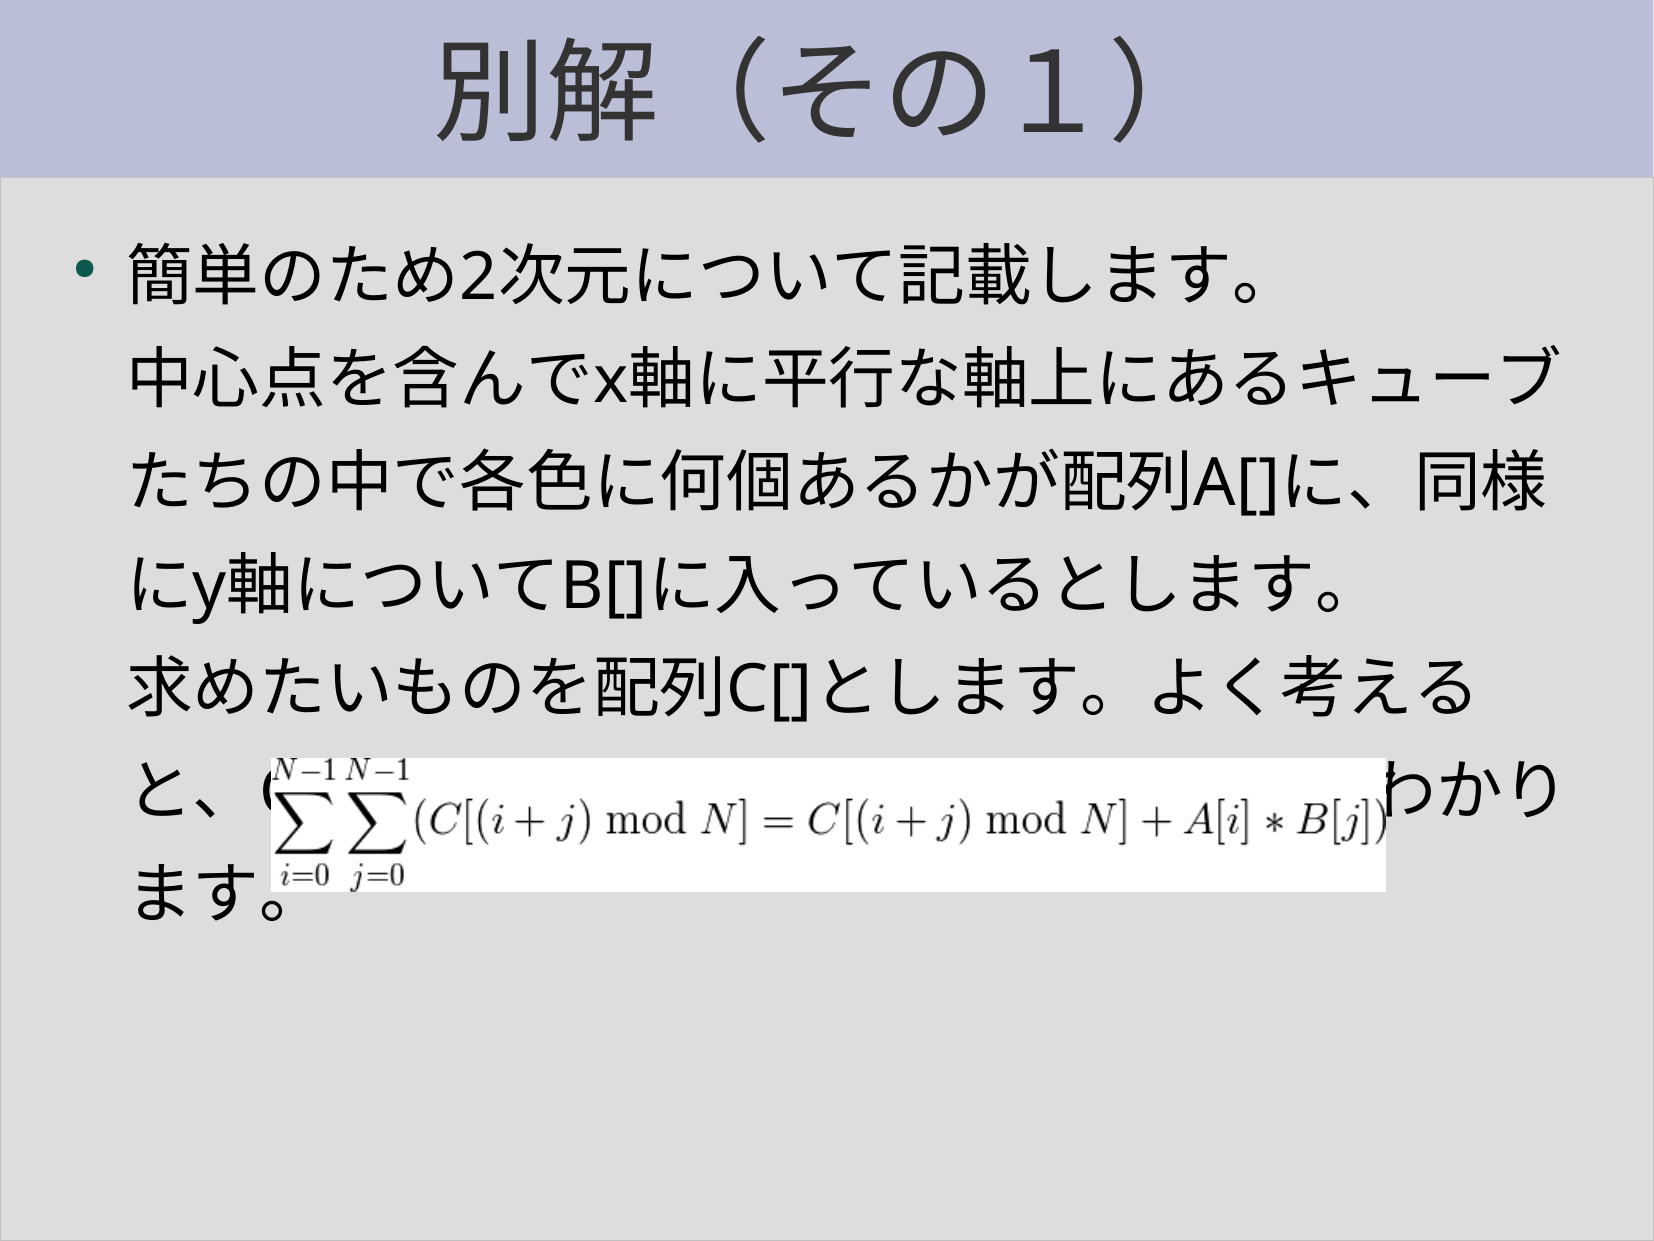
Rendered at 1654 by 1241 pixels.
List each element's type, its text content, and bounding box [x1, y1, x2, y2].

picture [271, 758, 1386, 892]
title 別解（その１） [121, 20, 1534, 148]
list 簡単のため2次元について記載します。 中心点を含んでx軸に平行な軸上にあるキューブたちの中で各色に何個あるかが配列A[]に、同様にy軸についてB[]に入っているとします。 求めたいものを配列C[]とします。よく考えると、Cは次の畳み込みによって得られるとわかります。 この畳み込みをFFTを使って行うと、 O(N logN) でできます。 [43, 210, 1615, 1124]
